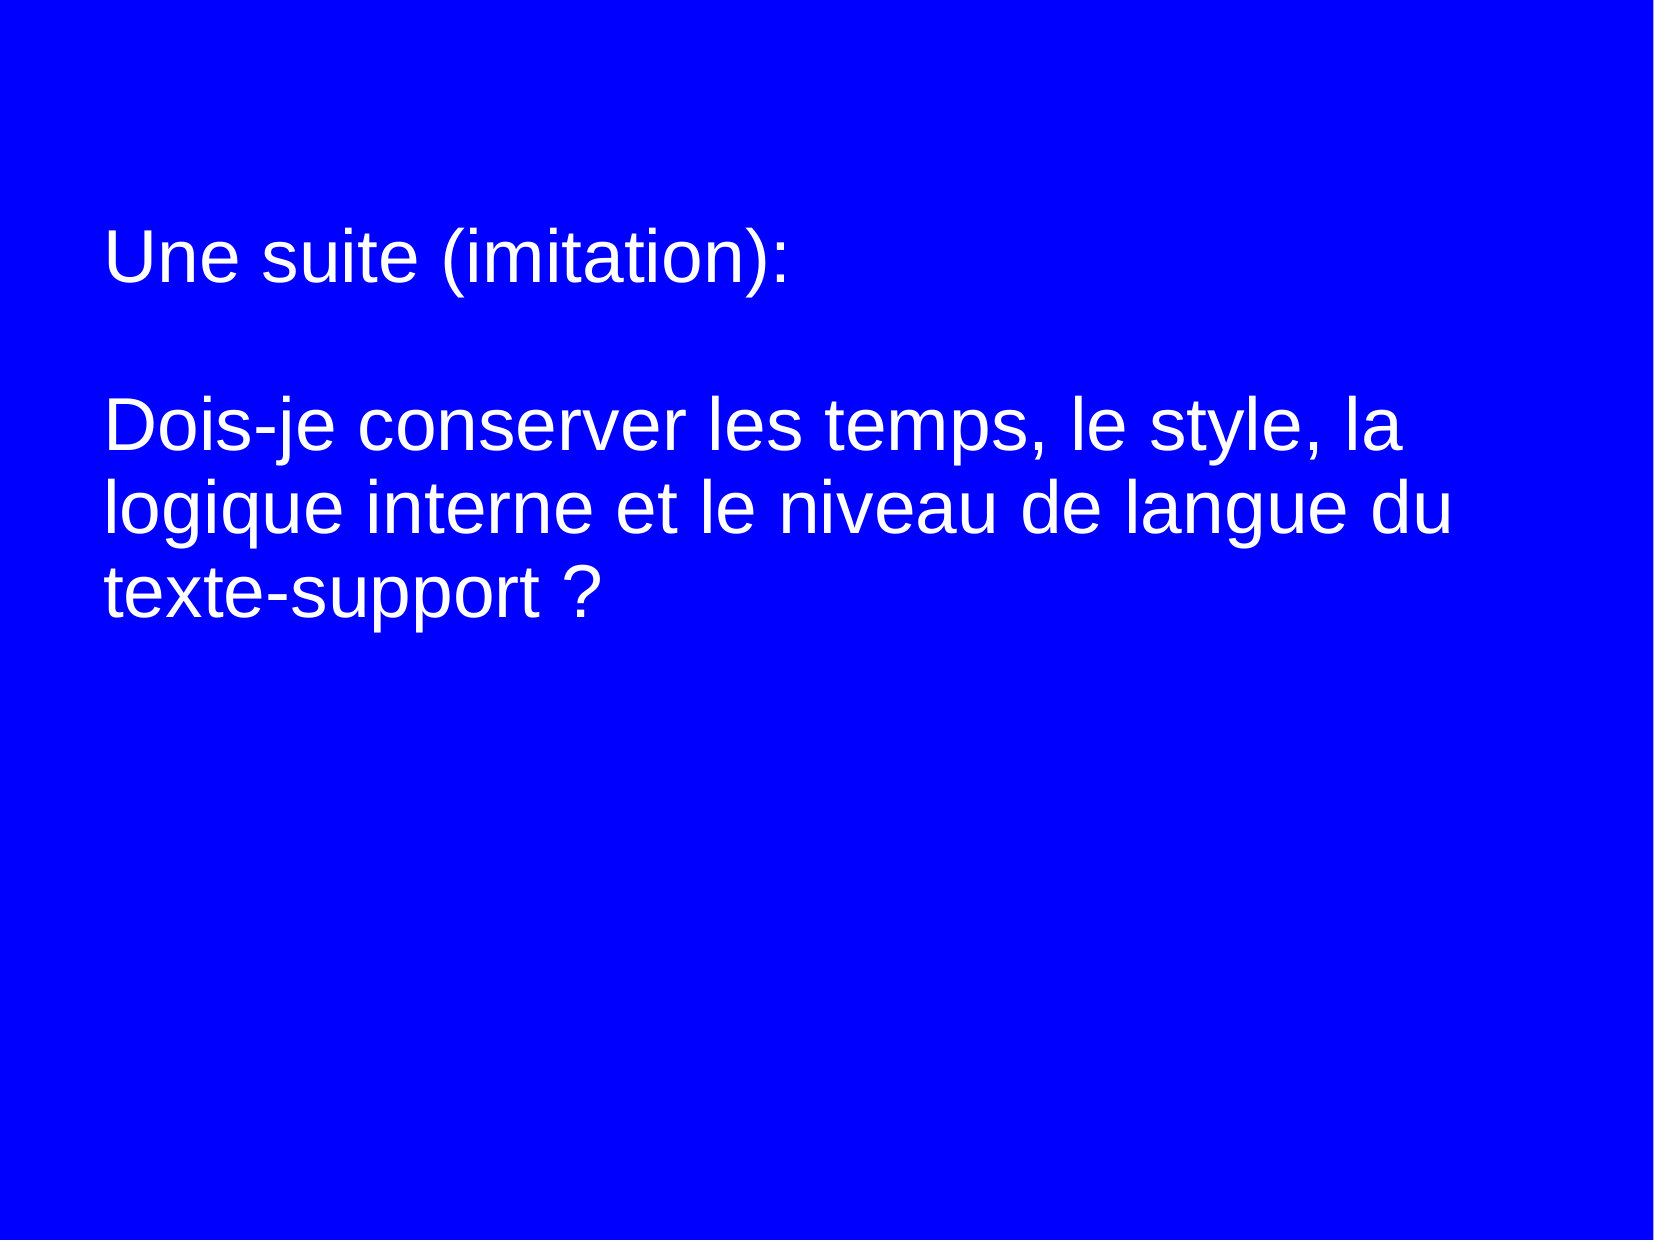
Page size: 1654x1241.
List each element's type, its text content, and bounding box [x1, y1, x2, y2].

text_box Une suite (imitation): Dois-je conserver les temps, le style, la logique interne et le niveau de langue du texte-support ? [88, 206, 1612, 642]
